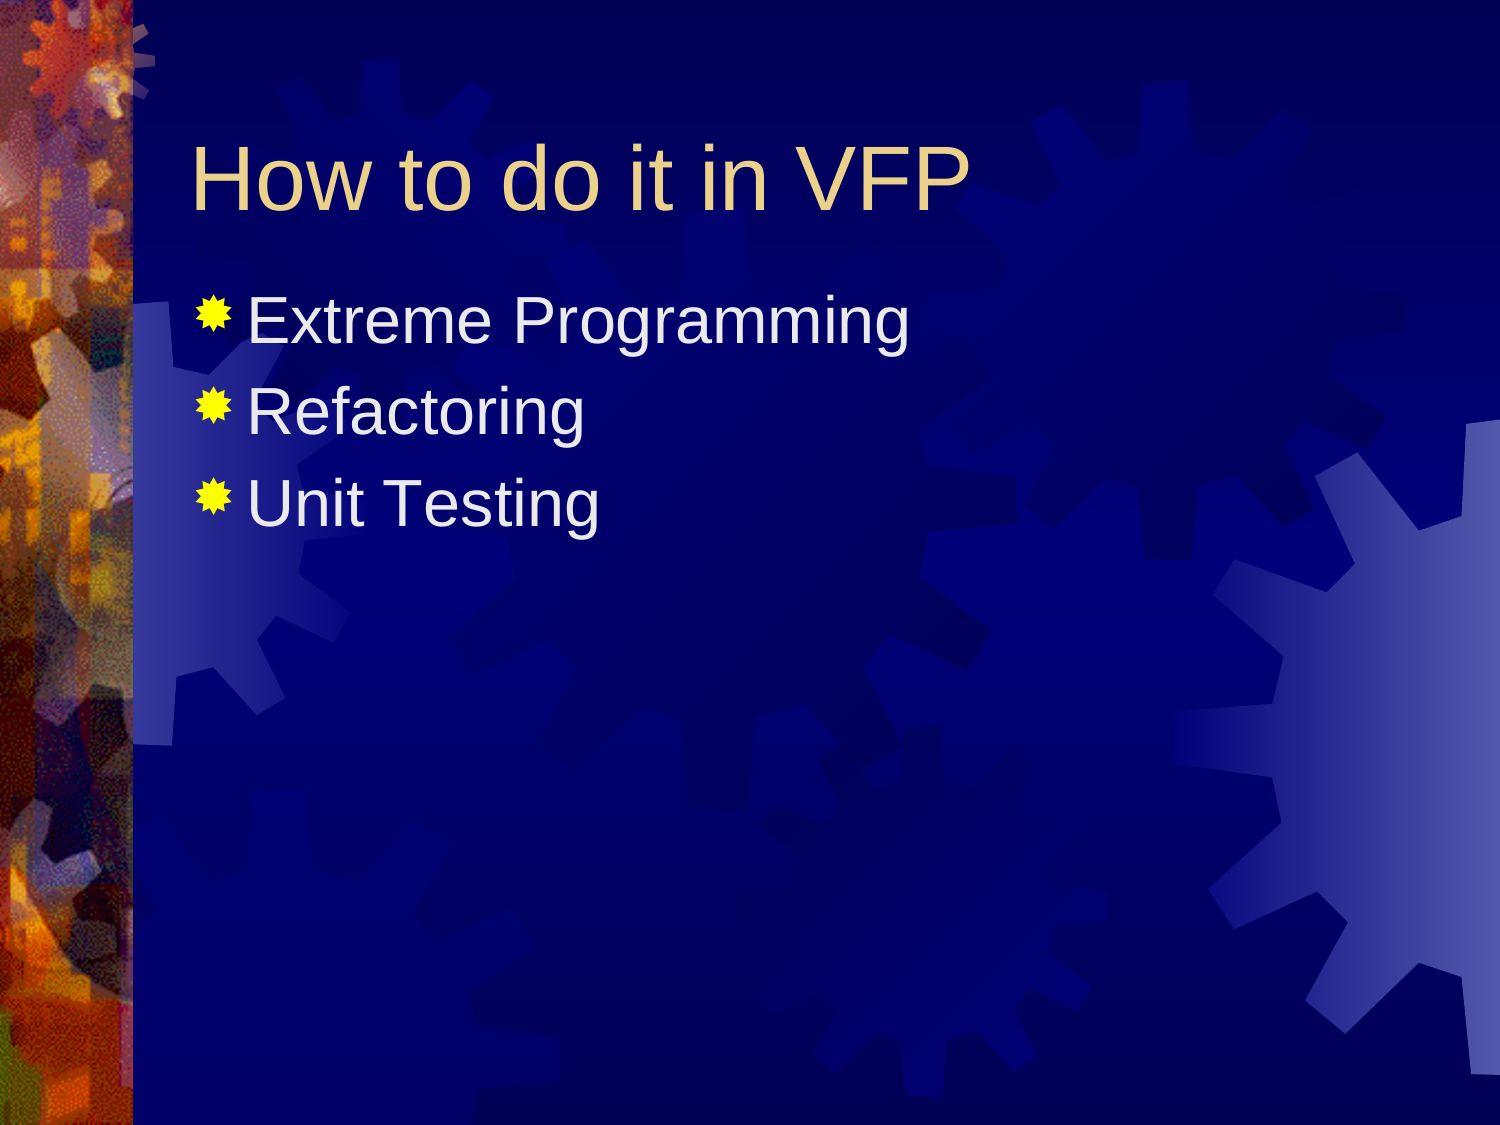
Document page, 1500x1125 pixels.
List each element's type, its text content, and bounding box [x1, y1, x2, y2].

picture [0, 0, 133, 1125]
list Extreme Programming Refactoring Unit Testing [174, 275, 1450, 951]
title How to do it in VFP [174, 49, 1450, 238]
